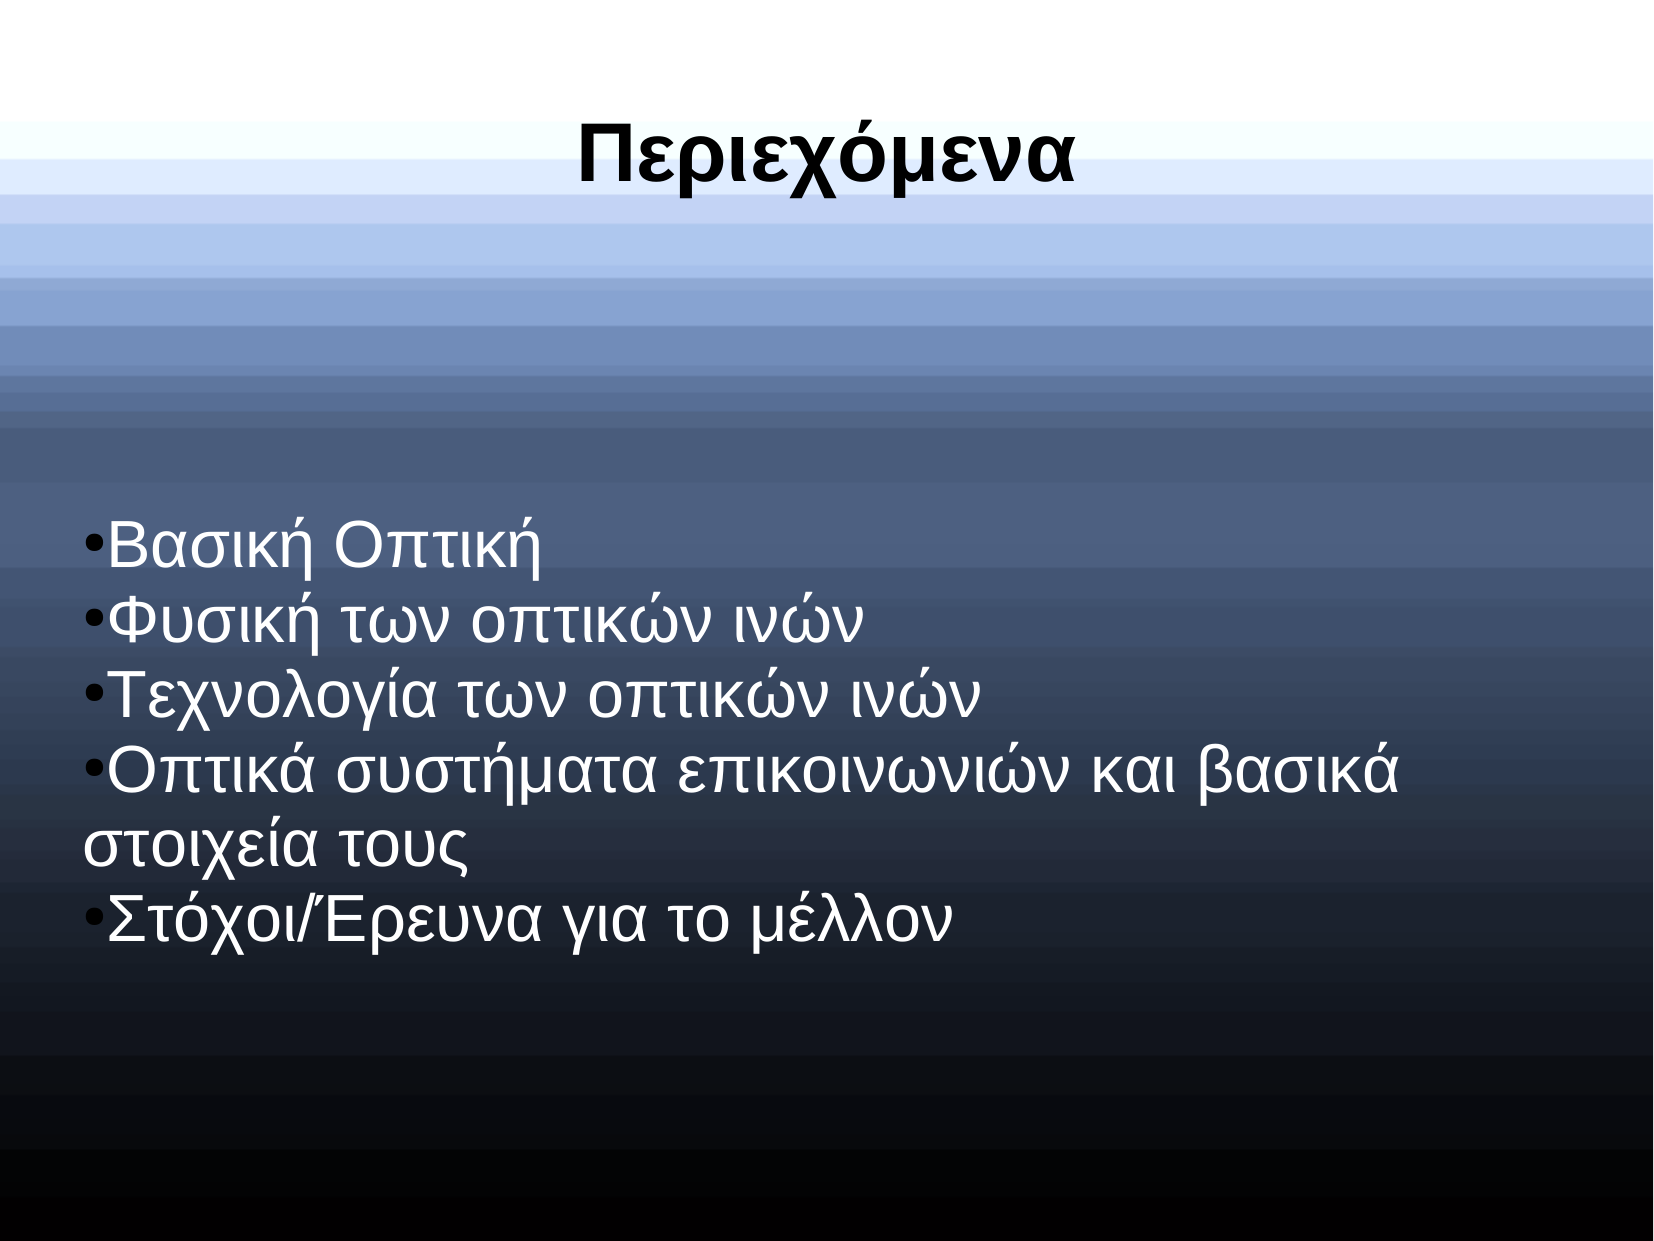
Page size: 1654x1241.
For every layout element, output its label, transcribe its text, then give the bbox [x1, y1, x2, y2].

title Περιεχόμενα [82, 56, 1571, 250]
picture [0, 0, 1654, 1241]
subtitle Βασική Οπτική Φυσική των οπτικών ινών Τεχνολογία των οπτικών ινών Οπτικά συστήματα επικοινωνιών και βασικά στοιχεία τους Στόχοι/Έρευνα για το μέλλον [82, 361, 1571, 1102]
